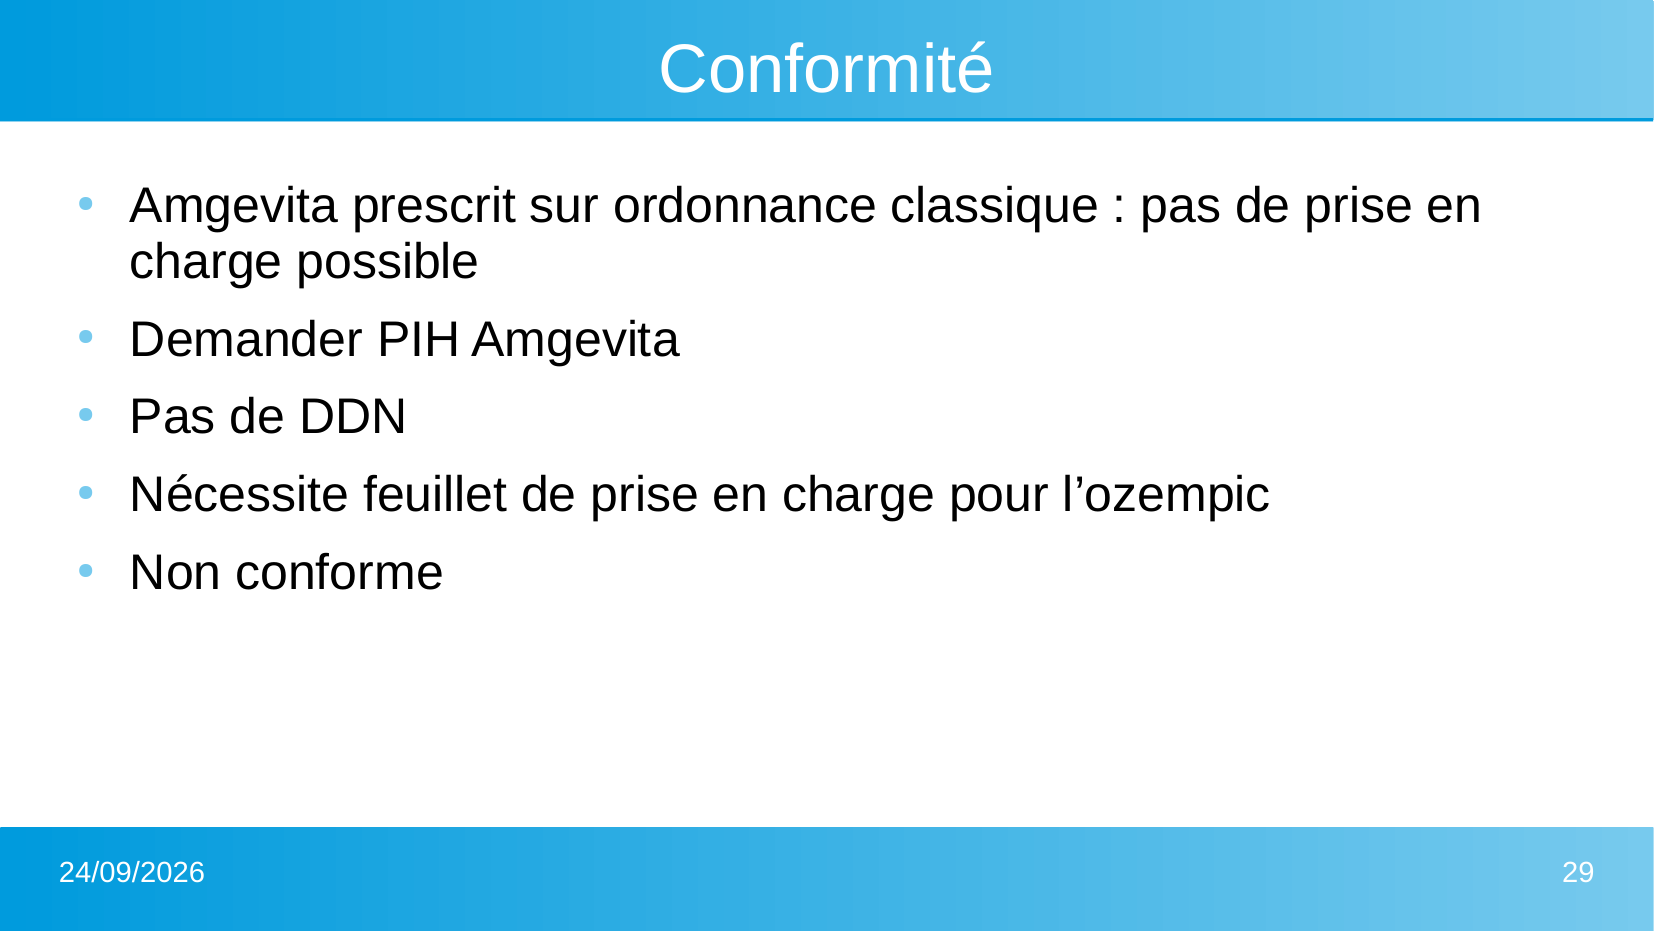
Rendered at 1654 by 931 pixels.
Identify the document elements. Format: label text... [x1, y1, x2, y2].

list Amgevita prescrit sur ordonnance classique : pas de prise en charge possible Demander PIH Amgevita Pas de DDN Nécessite feuillet de prise en charge pour l’ozempic Non conforme [59, 177, 1595, 768]
title Conformité [59, 29, 1595, 108]
